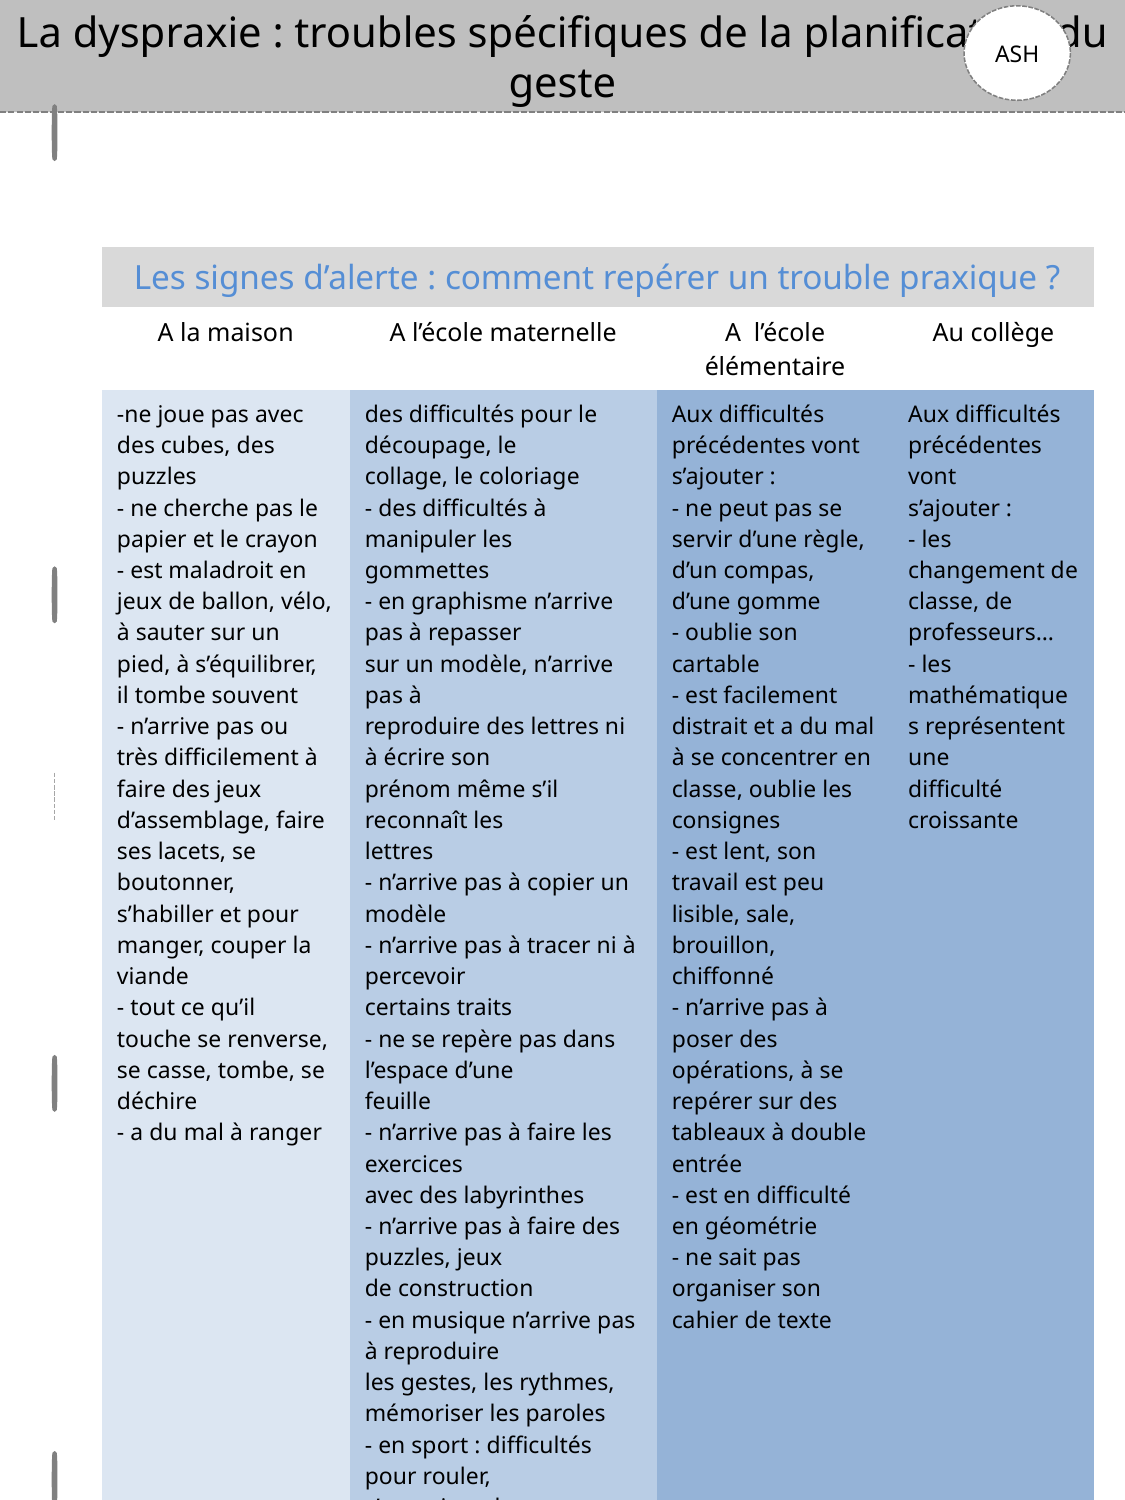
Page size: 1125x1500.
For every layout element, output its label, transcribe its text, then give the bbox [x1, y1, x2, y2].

table_cell Aux difficultés précédentes vont s’ajouter : - ne peut pas se servir d’une règle, d’un compas, d’une gomme - oublie son cartable - est facilement distrait et a du mal à se concentrer en classe, oublie les consignes - est lent, son travail est peu lisible, sale, brouillon, chiffonné - n’arrive pas à poser des opérations, à se repérer sur des tableaux à double entrée - est en difficulté en géométrie - ne sait pas organiser son cahier de texte [657, 390, 893, 1500]
table_cell -ne joue pas avec des cubes, des puzzles - ne cherche pas le papier et le crayon - est maladroit en jeux de ballon, vélo, à sauter sur un pied, à s’équilibrer, il tombe souvent - n’arrive pas ou très difficilement à faire des jeux d’assemblage, faire ses lacets, se boutonner, s’habiller et pour manger, couper la viande - tout ce qu’il touche se renverse, se casse, tombe, se déchire - a du mal à ranger [102, 390, 350, 1500]
table_cell A l’école maternelle [350, 307, 657, 390]
table_cell A l’école élémentaire [657, 307, 893, 390]
table_cell Aux difficultés précédentes vont s’ajouter : - les changement de classe, de professeurs… - les mathématiques représentent une difficulté croissante [893, 390, 1094, 1500]
text_box La dyspraxie : troubles spécifiques de la planification du geste [0, 0, 1125, 113]
table_header Les signes d’alerte : comment repérer un trouble praxique ? [102, 247, 1094, 307]
table_cell des difficultés pour le découpage, le collage, le coloriage - des difficultés à manipuler les gommettes - en graphisme n’arrive pas à repasser sur un modèle, n’arrive pas à reproduire des lettres ni à écrire son prénom même s’il reconnaît les lettres - n’arrive pas à copier un modèle - n’arrive pas à tracer ni à percevoir certains traits - ne se repère pas dans l’espace d’une feuille - n’arrive pas à faire les exercices avec des labyrinthes - n’arrive pas à faire des puzzles, jeux de construction - en musique n’arrive pas à reproduire les gestes, les rythmes, mémoriser les paroles - en sport : difficultés pour rouler, s’asseoir, se lever, marcher, courir, sauter, lancer ou attraper une balle, faire de la corde à sauter, danser - en mathématiques : des difficultés pour compter, est mal organisé [350, 390, 657, 1500]
text_box ASH [964, 5, 1071, 101]
table_cell Au collège [893, 307, 1094, 390]
table_cell A la maison [102, 307, 350, 390]
